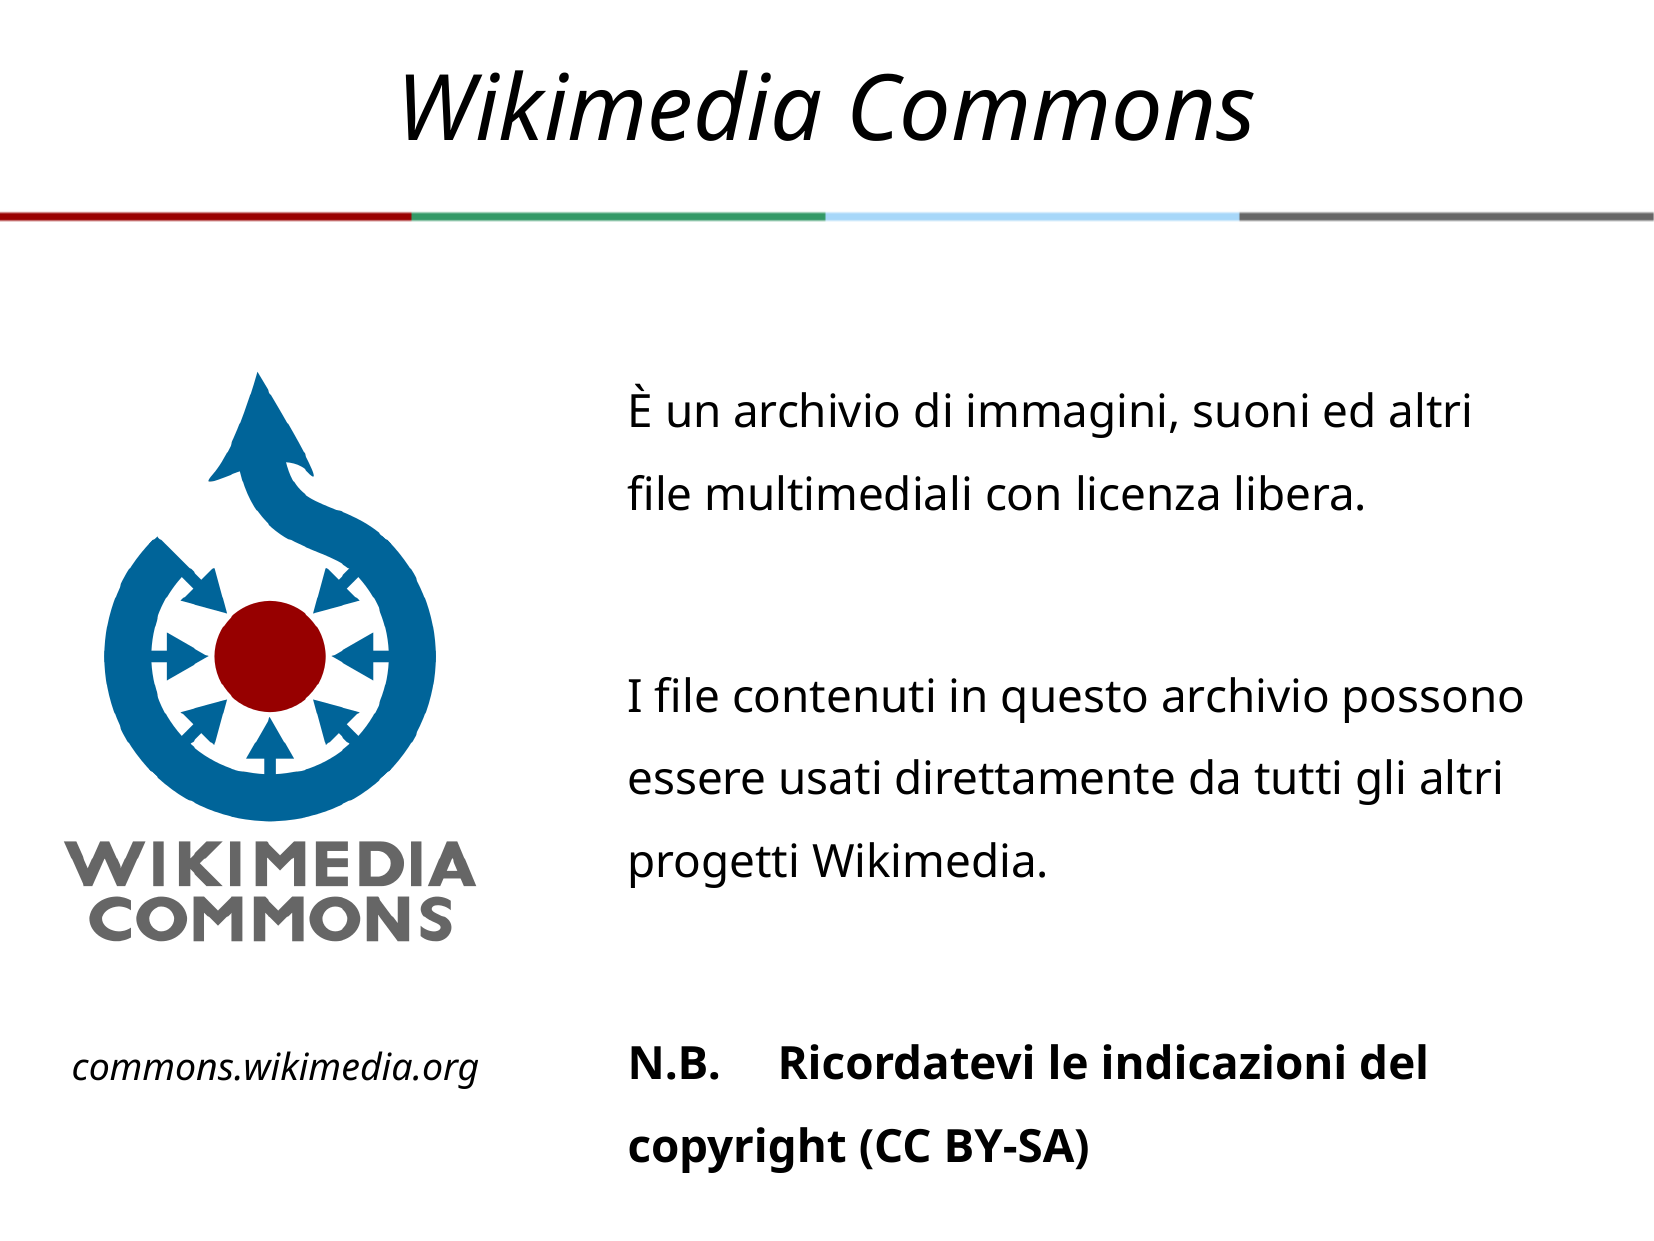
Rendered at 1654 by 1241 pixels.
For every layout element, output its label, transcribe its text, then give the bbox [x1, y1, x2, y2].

picture [47, 366, 491, 946]
text_box commons.wikimedia.org [8, 1035, 544, 1097]
picture [0, 200, 1654, 235]
text_box Wikimedia Commons [82, 0, 1571, 200]
text_box È un archivio di immagini, suoni ed altri file multimediali con licenza libera. I file contenuti in questo archivio possono essere usati direttamente da tutti gli altri progetti Wikimedia. N.B. Ricordatevi le indicazioni del copyright (CC BY-SA) [627, 354, 1536, 1123]
